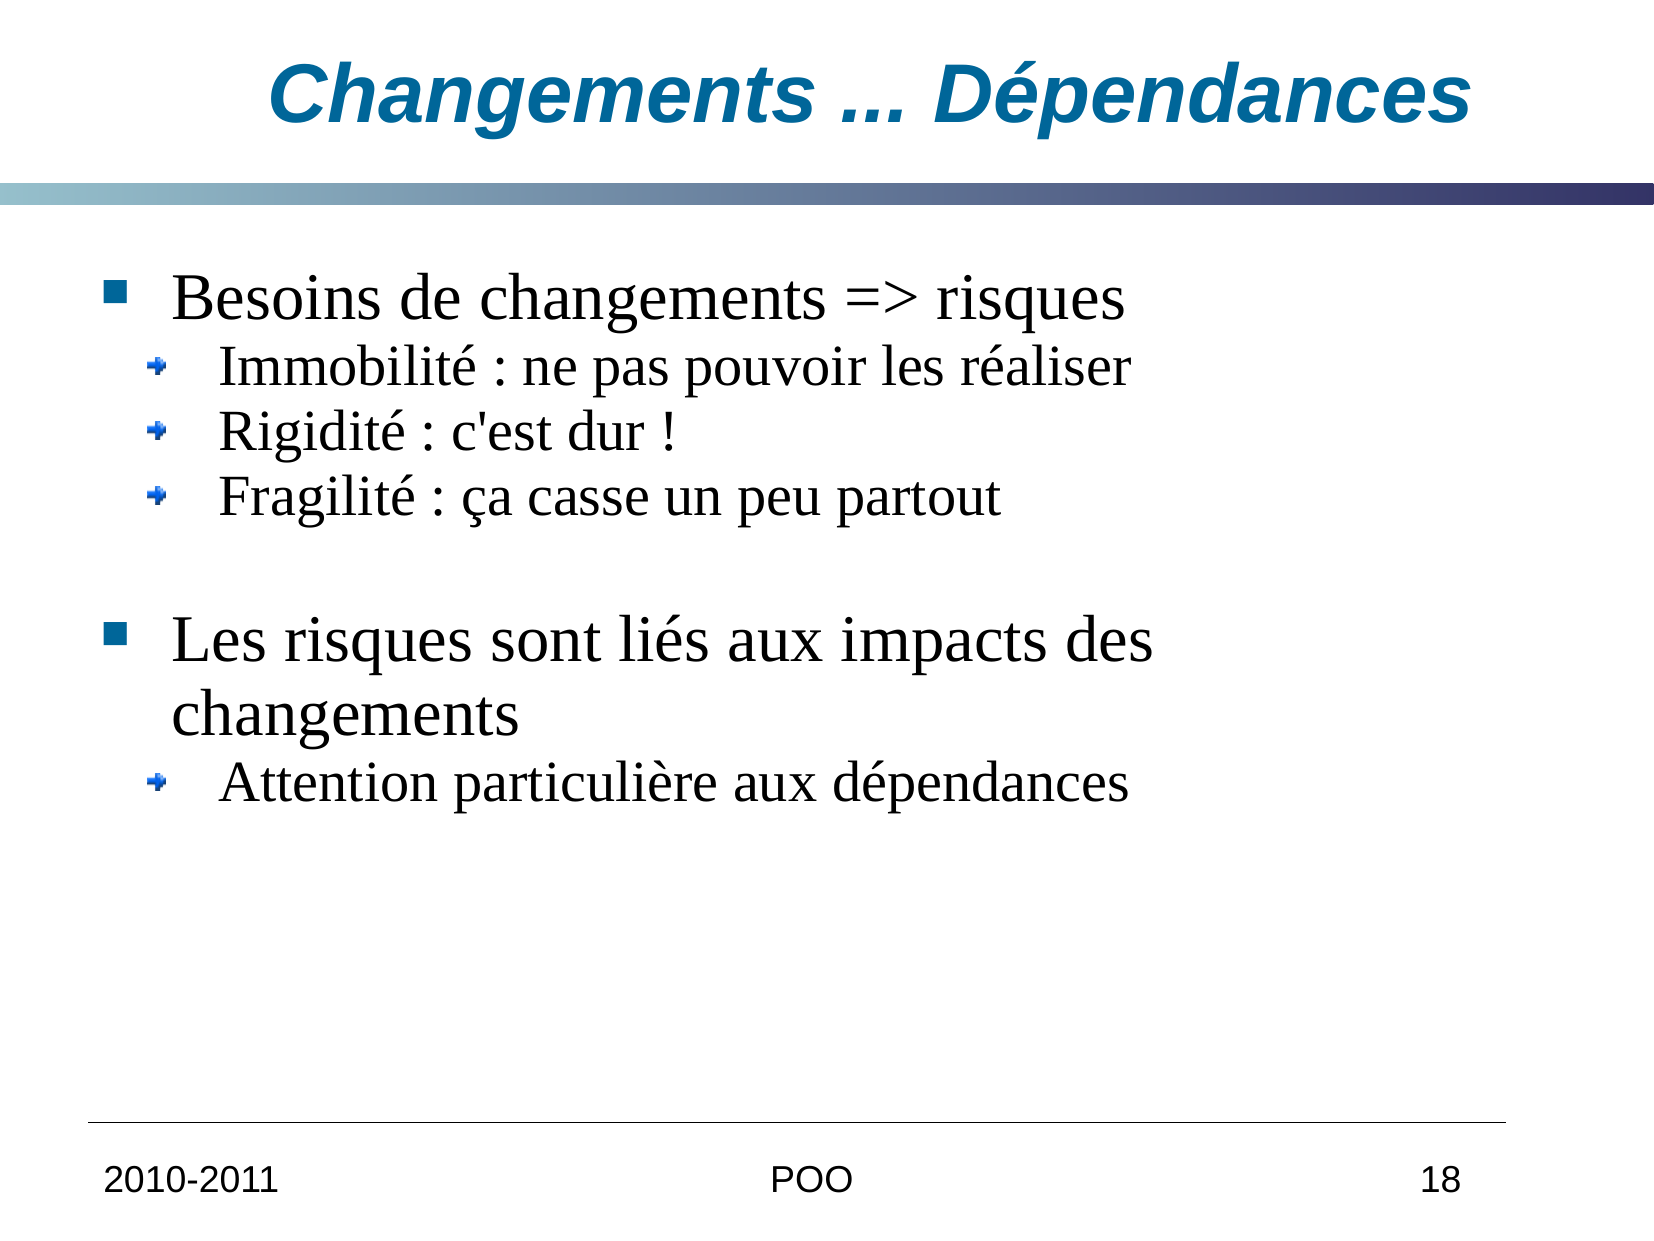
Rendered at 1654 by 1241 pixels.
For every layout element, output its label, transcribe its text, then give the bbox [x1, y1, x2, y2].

title Changements ... Dépendances [236, 9, 1506, 178]
list Besoins de changements => risques Immobilité : ne pas pouvoir les réaliser Rigidité : c'est dur ! Fragilité : ça casse un peu partout Les risques sont liés aux impacts des changements Attention particulière aux dépendances [88, 259, 1499, 1087]
